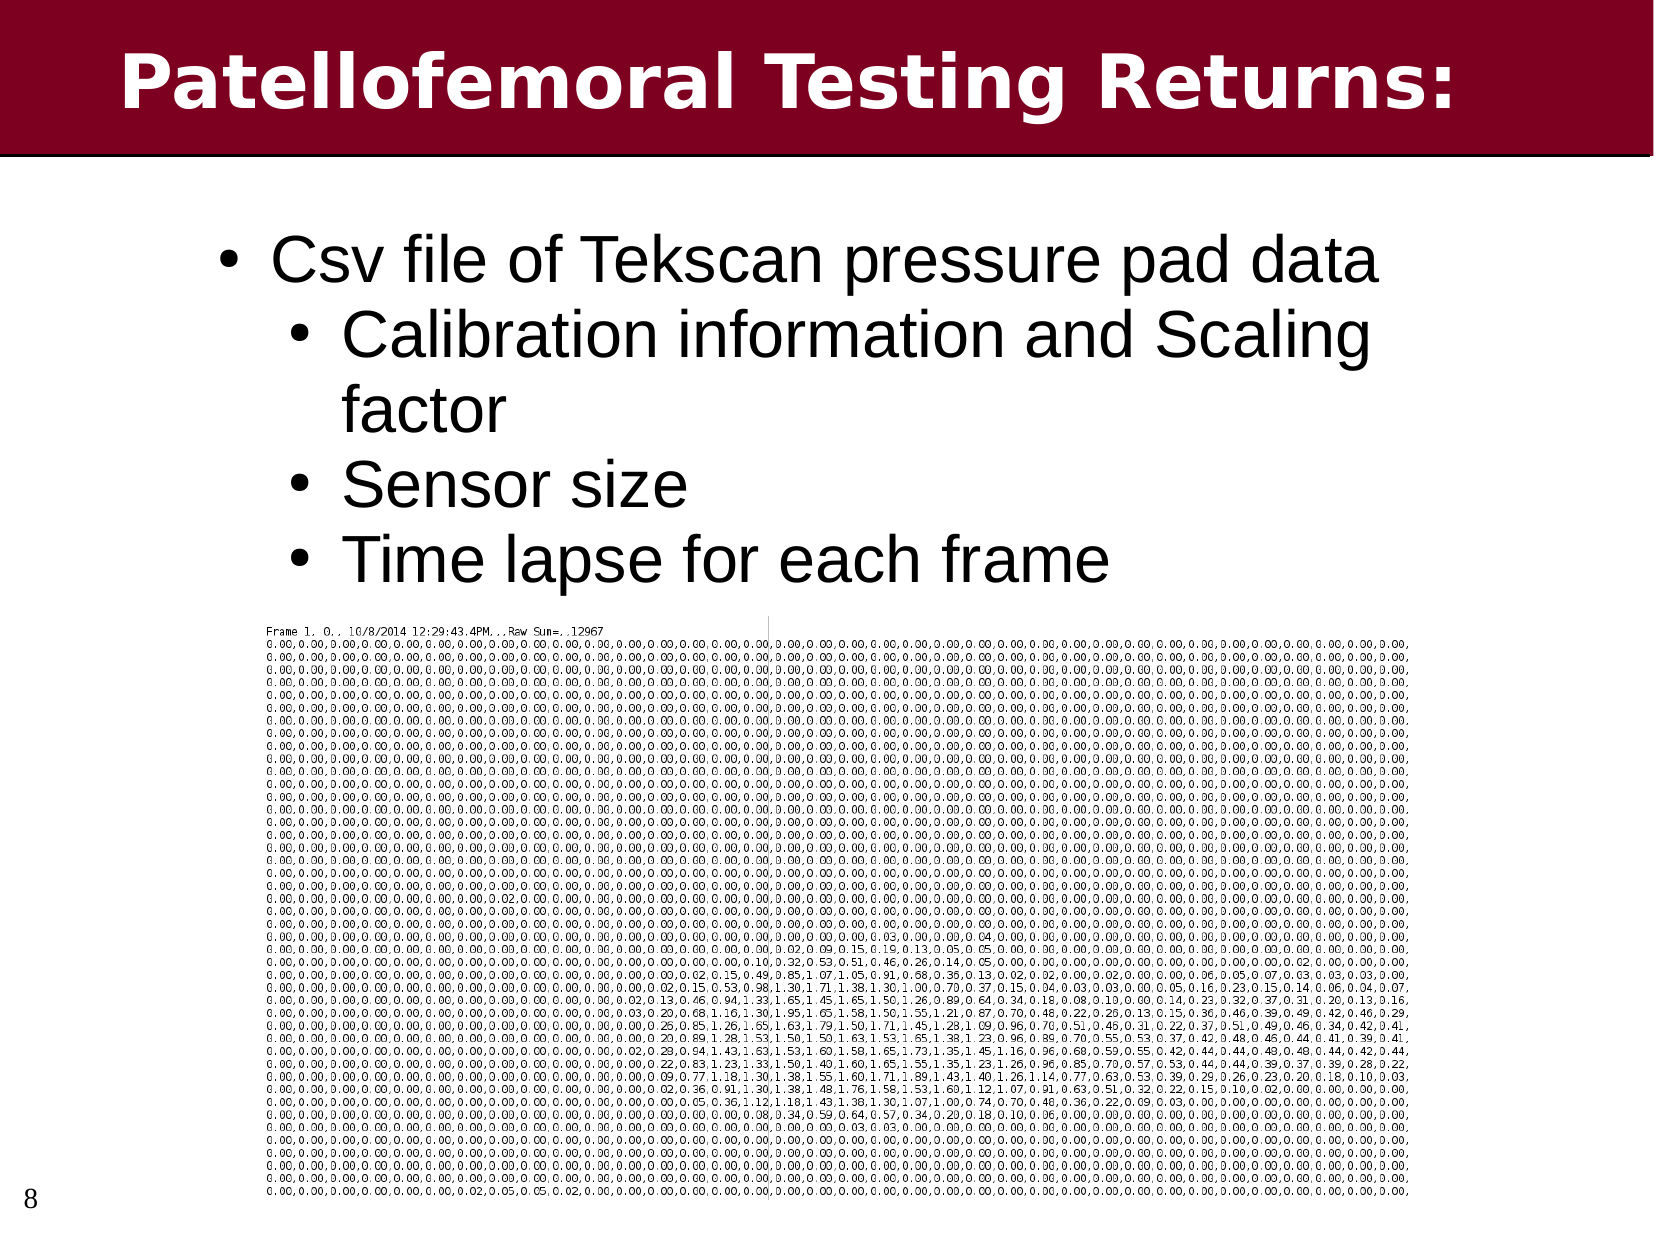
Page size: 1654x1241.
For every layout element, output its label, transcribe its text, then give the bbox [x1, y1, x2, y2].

text_box Patellofemoral Testing Returns: [0, 31, 1651, 134]
picture [262, 616, 1410, 1201]
text_box [0, 0, 1654, 156]
text_box Csv file of Tekscan pressure pad data Calibration information and Scaling factor Sensor size Time lapse for each frame [184, 215, 1426, 676]
